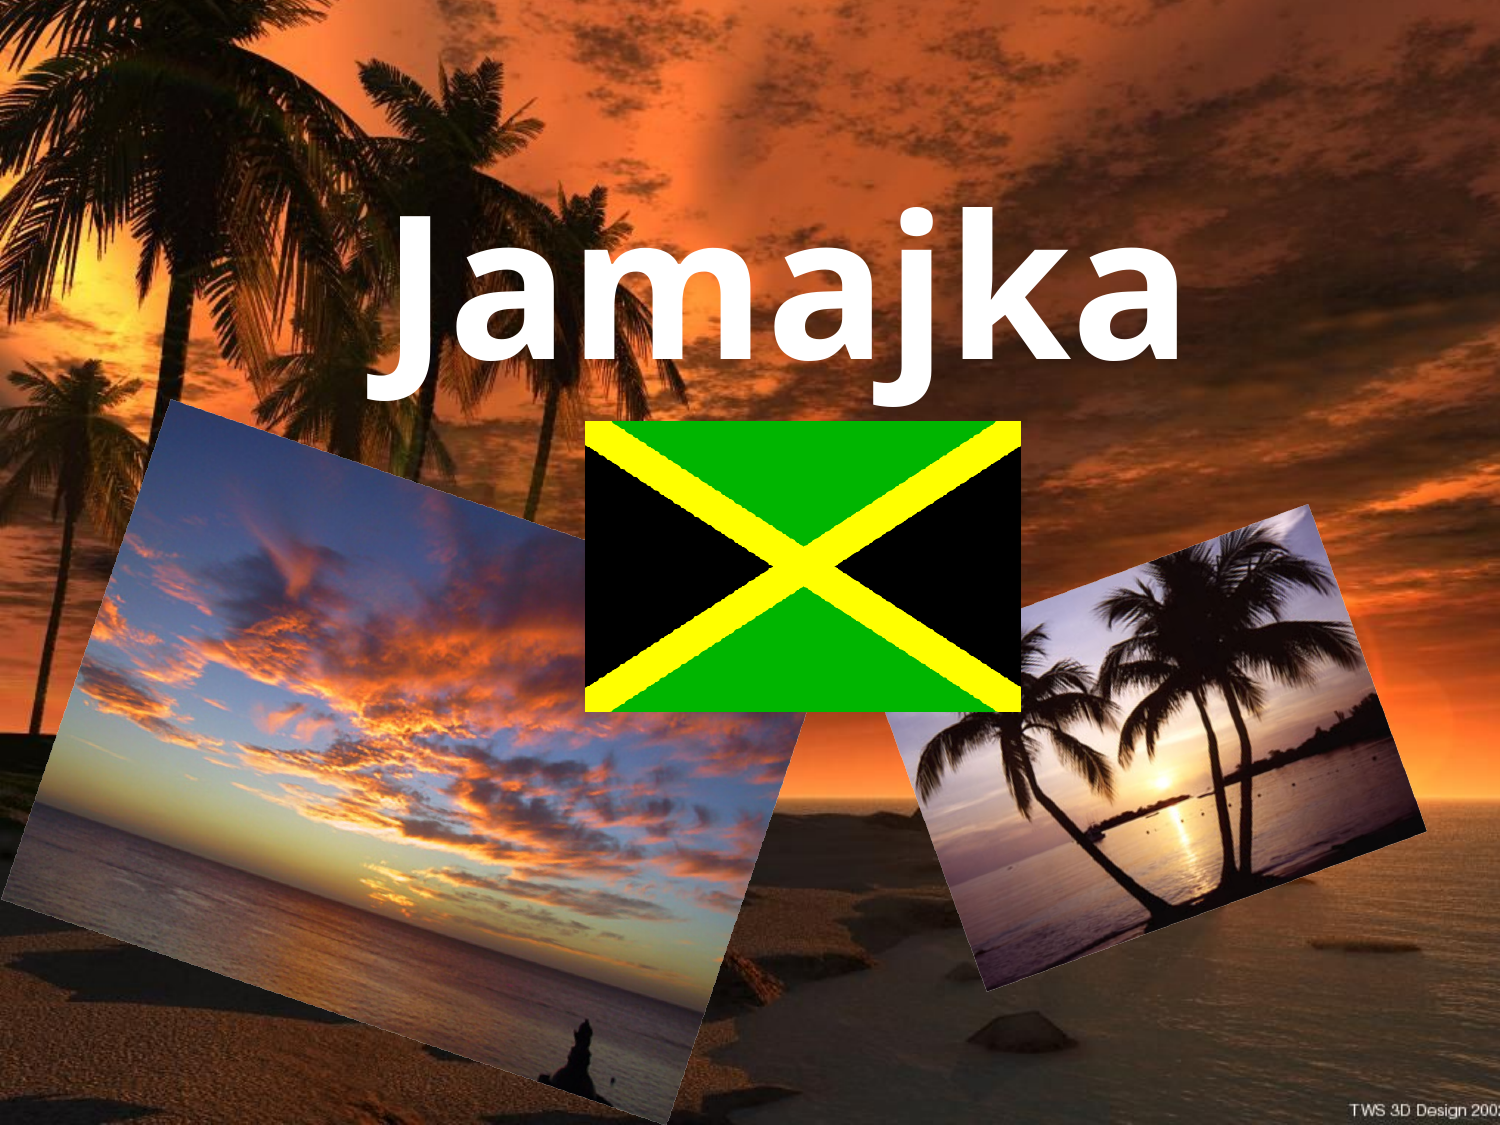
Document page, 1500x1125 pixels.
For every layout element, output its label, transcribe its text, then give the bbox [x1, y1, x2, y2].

picture [0, 0, 1500, 1125]
text_box Jamajka [367, 152, 1208, 408]
